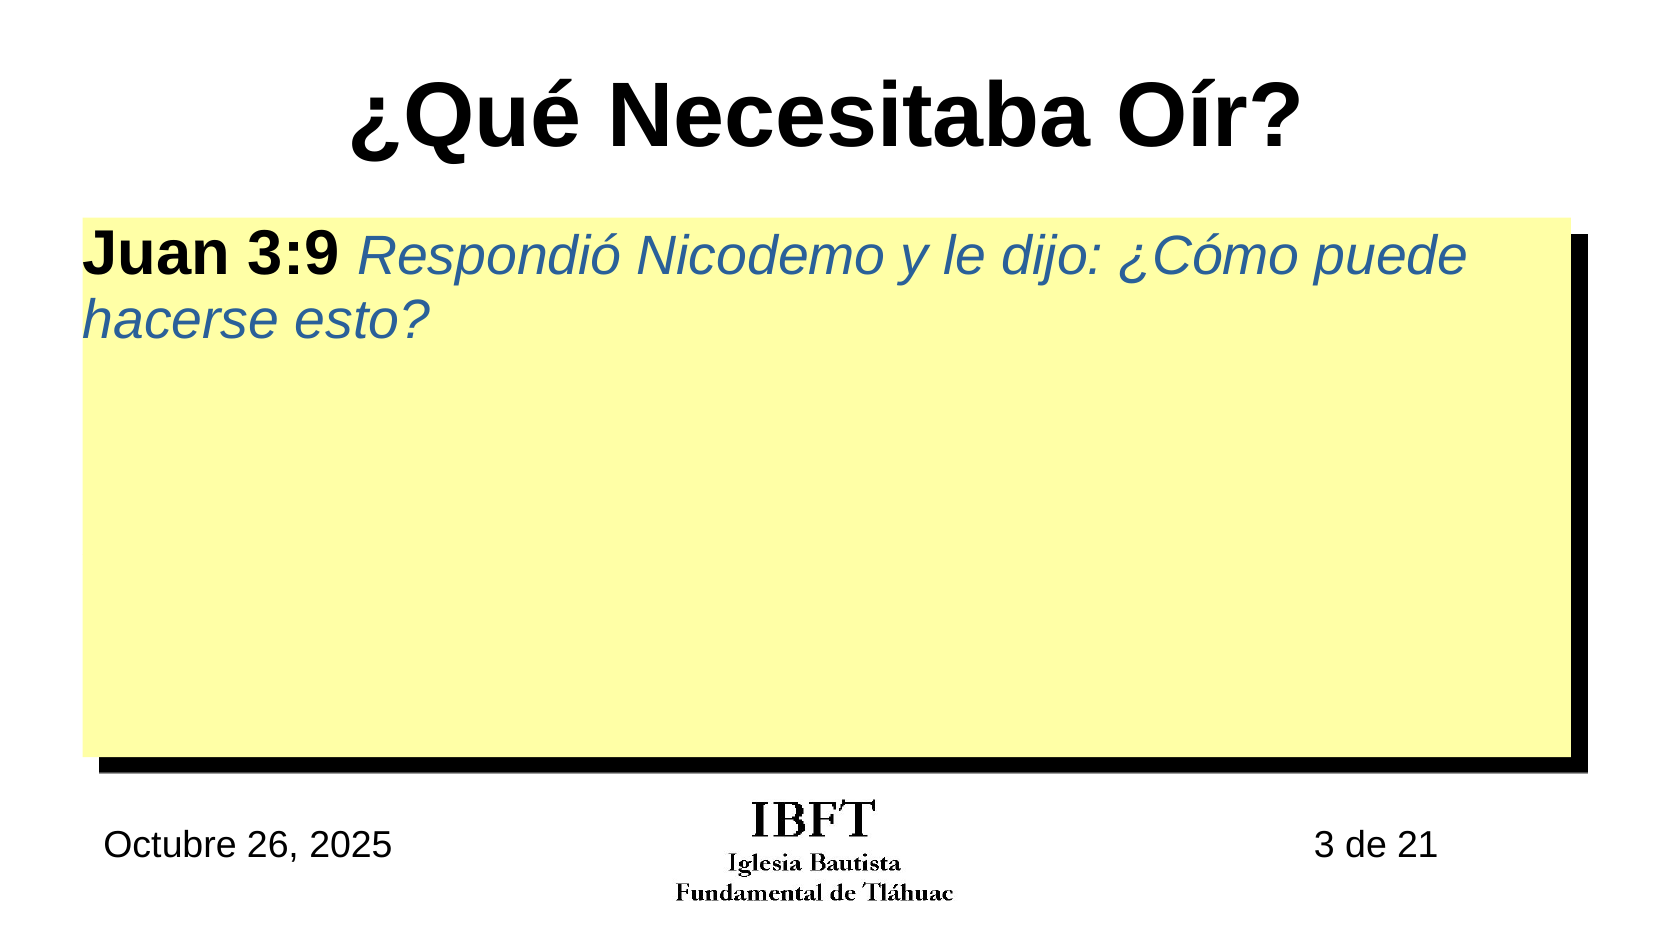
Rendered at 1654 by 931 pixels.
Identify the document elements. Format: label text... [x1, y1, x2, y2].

text_box <number> de 21 [1299, 816, 1565, 916]
title ¿Qué Necesitaba Oír? [82, 37, 1571, 193]
list Juan 3:9 Respondió Nicodemo y le dijo: ¿Cómo puede hacerse esto? Juan 7:50 Les dijo Nicodemo, el que vino a él de noche, el cual era uno de ellos: 51 ¿Juzga acaso nuestra ley a un hombre si primero no le oye, y sabe lo que ha hecho? Juan 19:39 ​También Nicodemo, el que antes había visitado a Jesús de noche, vino trayendo un compuesto de mirra y de áloes, como cien libras. [82, 217, 1571, 758]
picture [649, 787, 970, 913]
text_box Octubre 26, 2025 [88, 816, 414, 876]
